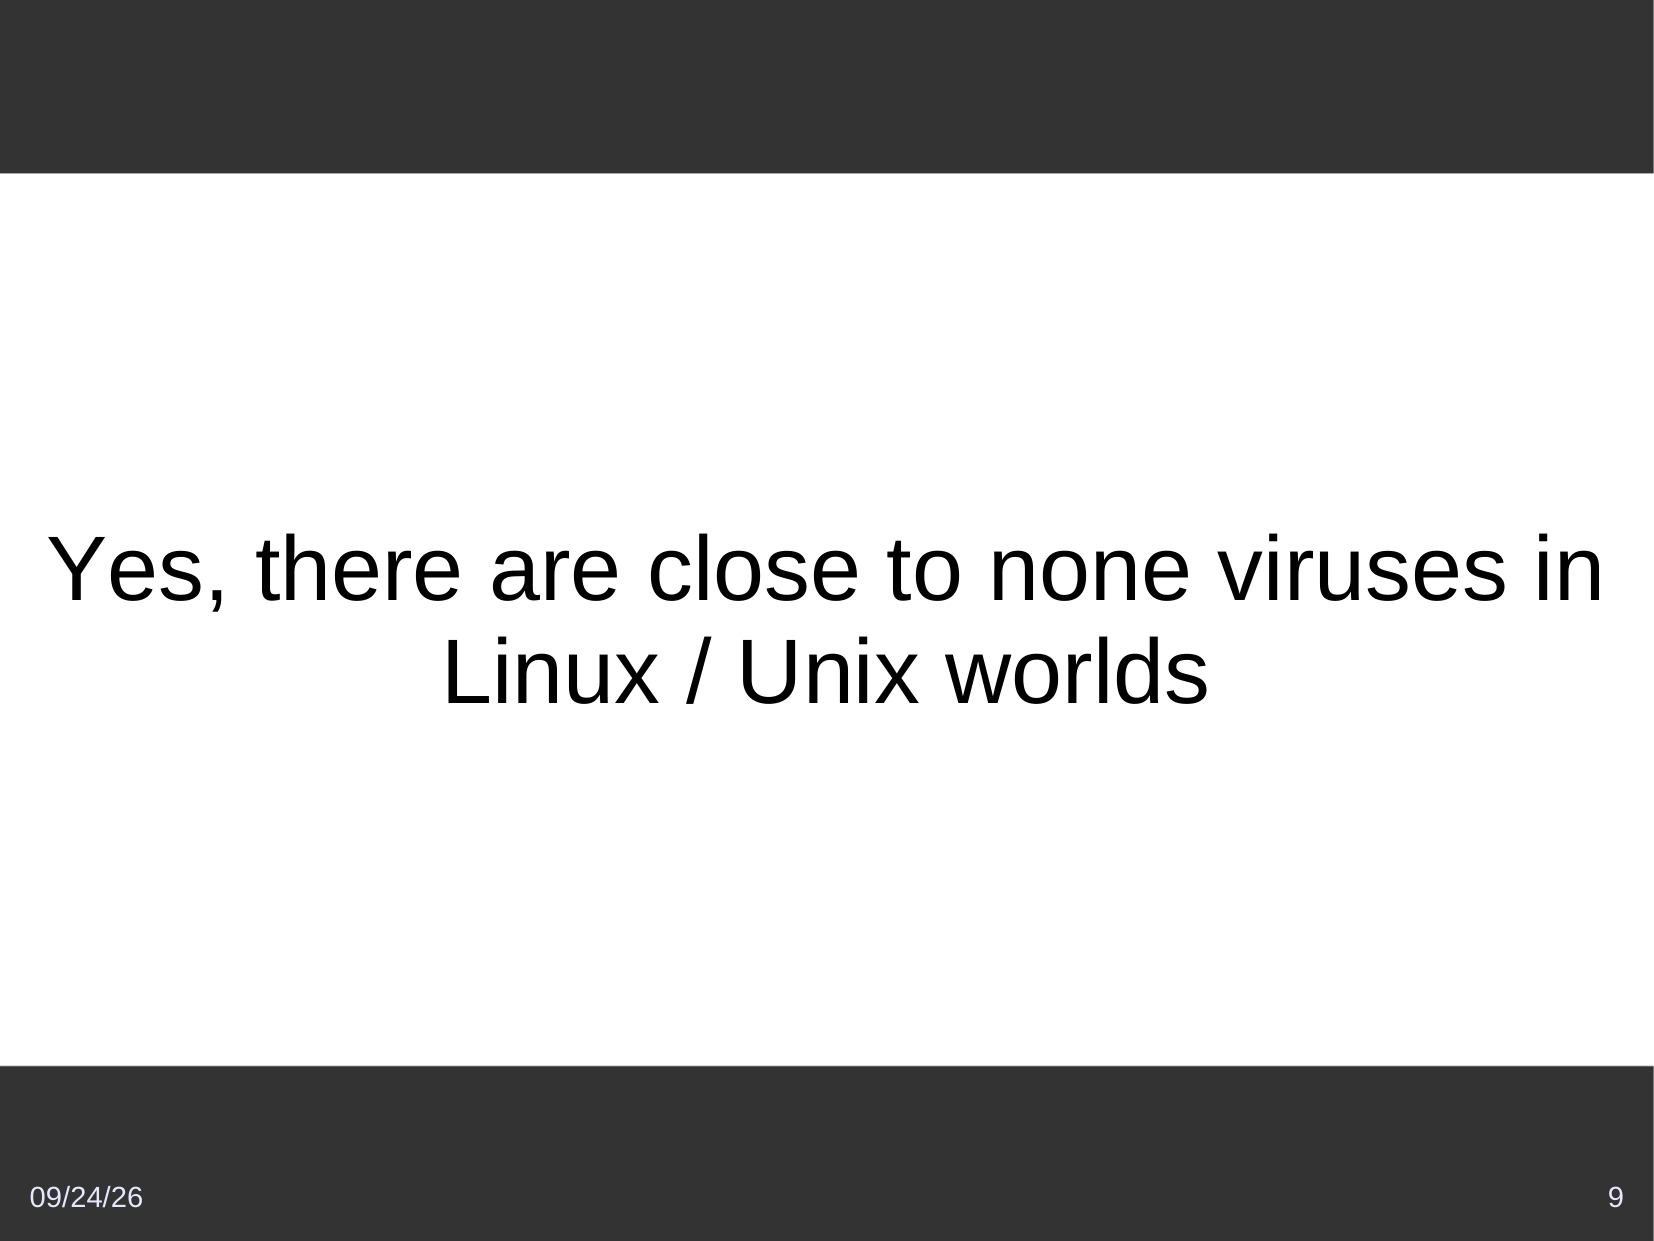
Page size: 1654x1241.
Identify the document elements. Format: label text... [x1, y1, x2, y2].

subtitle Yes, there are close to none viruses in Linux / Unix worlds [29, 214, 1625, 1027]
picture [0, 0, 1654, 1241]
